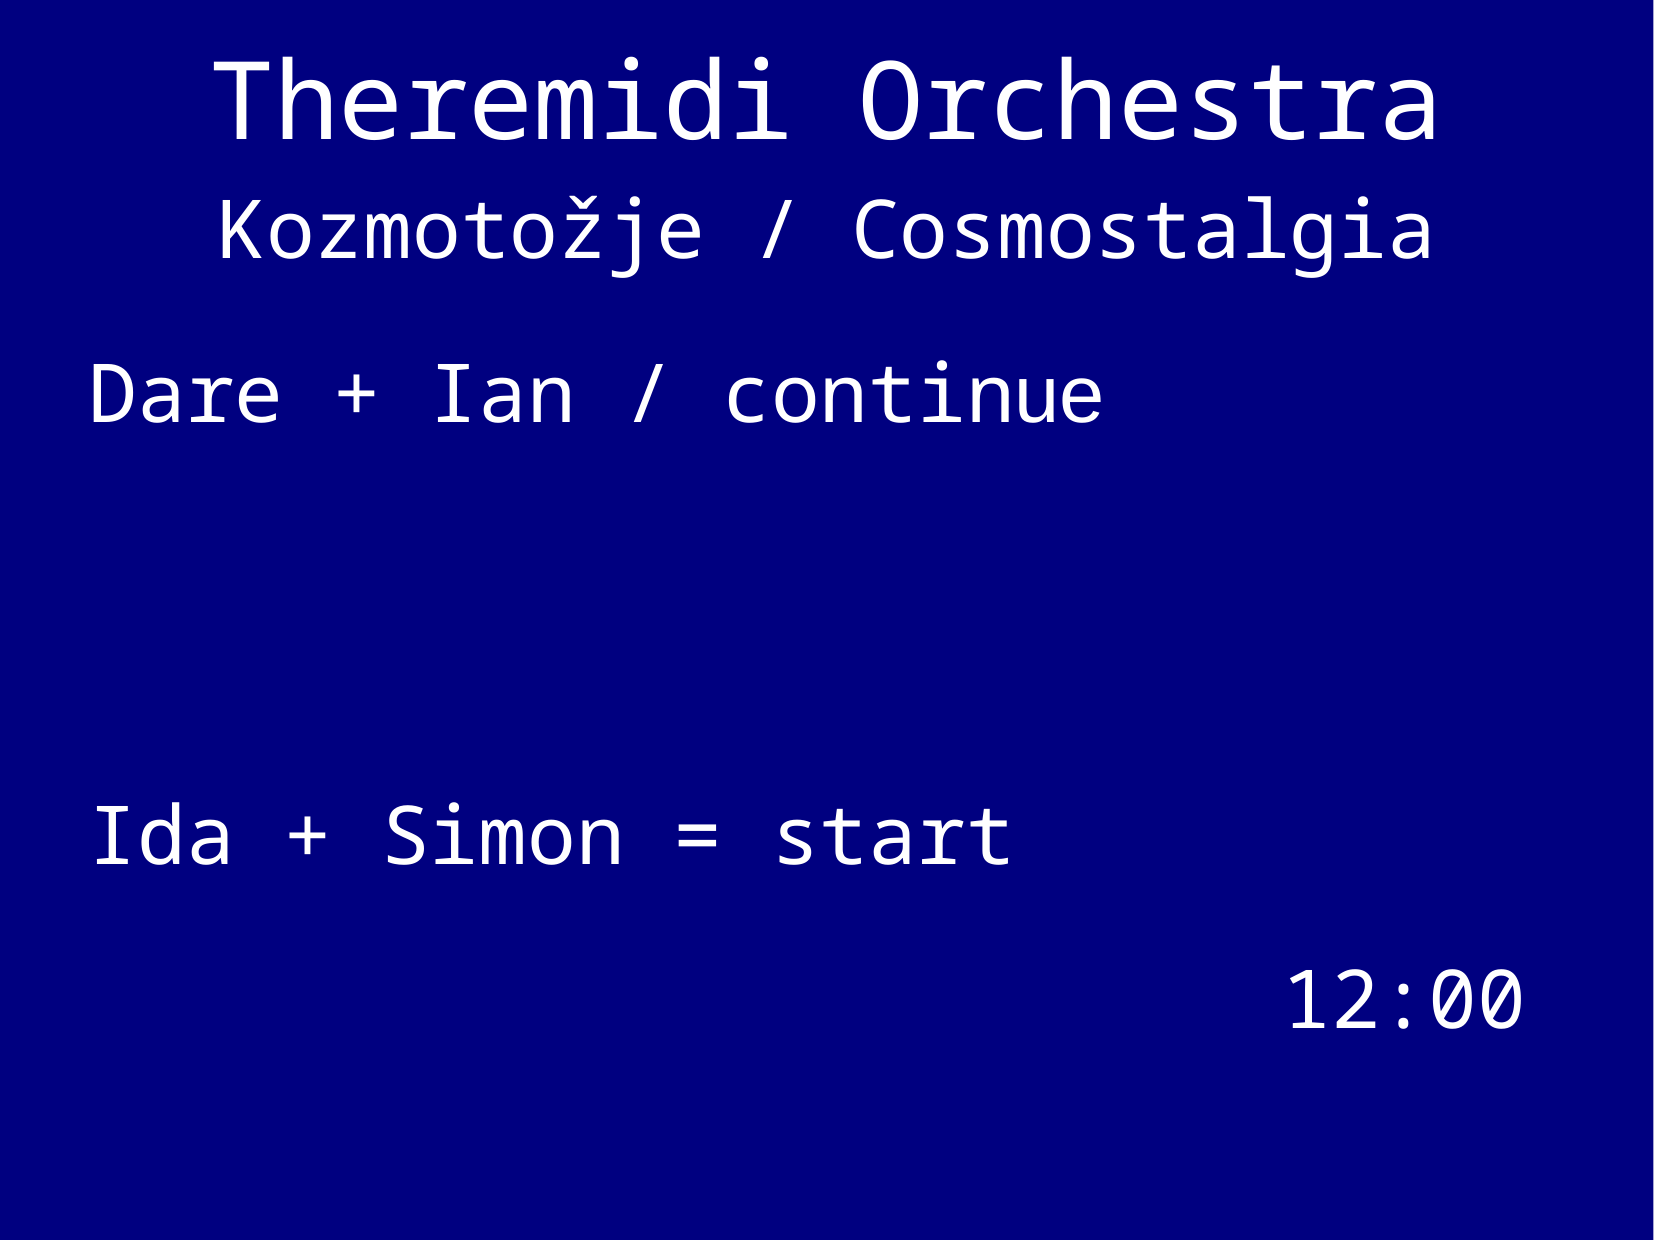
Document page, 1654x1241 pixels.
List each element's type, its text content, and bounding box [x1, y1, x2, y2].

title Theremidi Orchestra Kozmotožje / Cosmostalgia [82, 49, 1571, 257]
subtitle Dare + Ian / continue Ida + Simon = start [88, 272, 1566, 1063]
text_box 12:00 [1282, 900, 1620, 1096]
